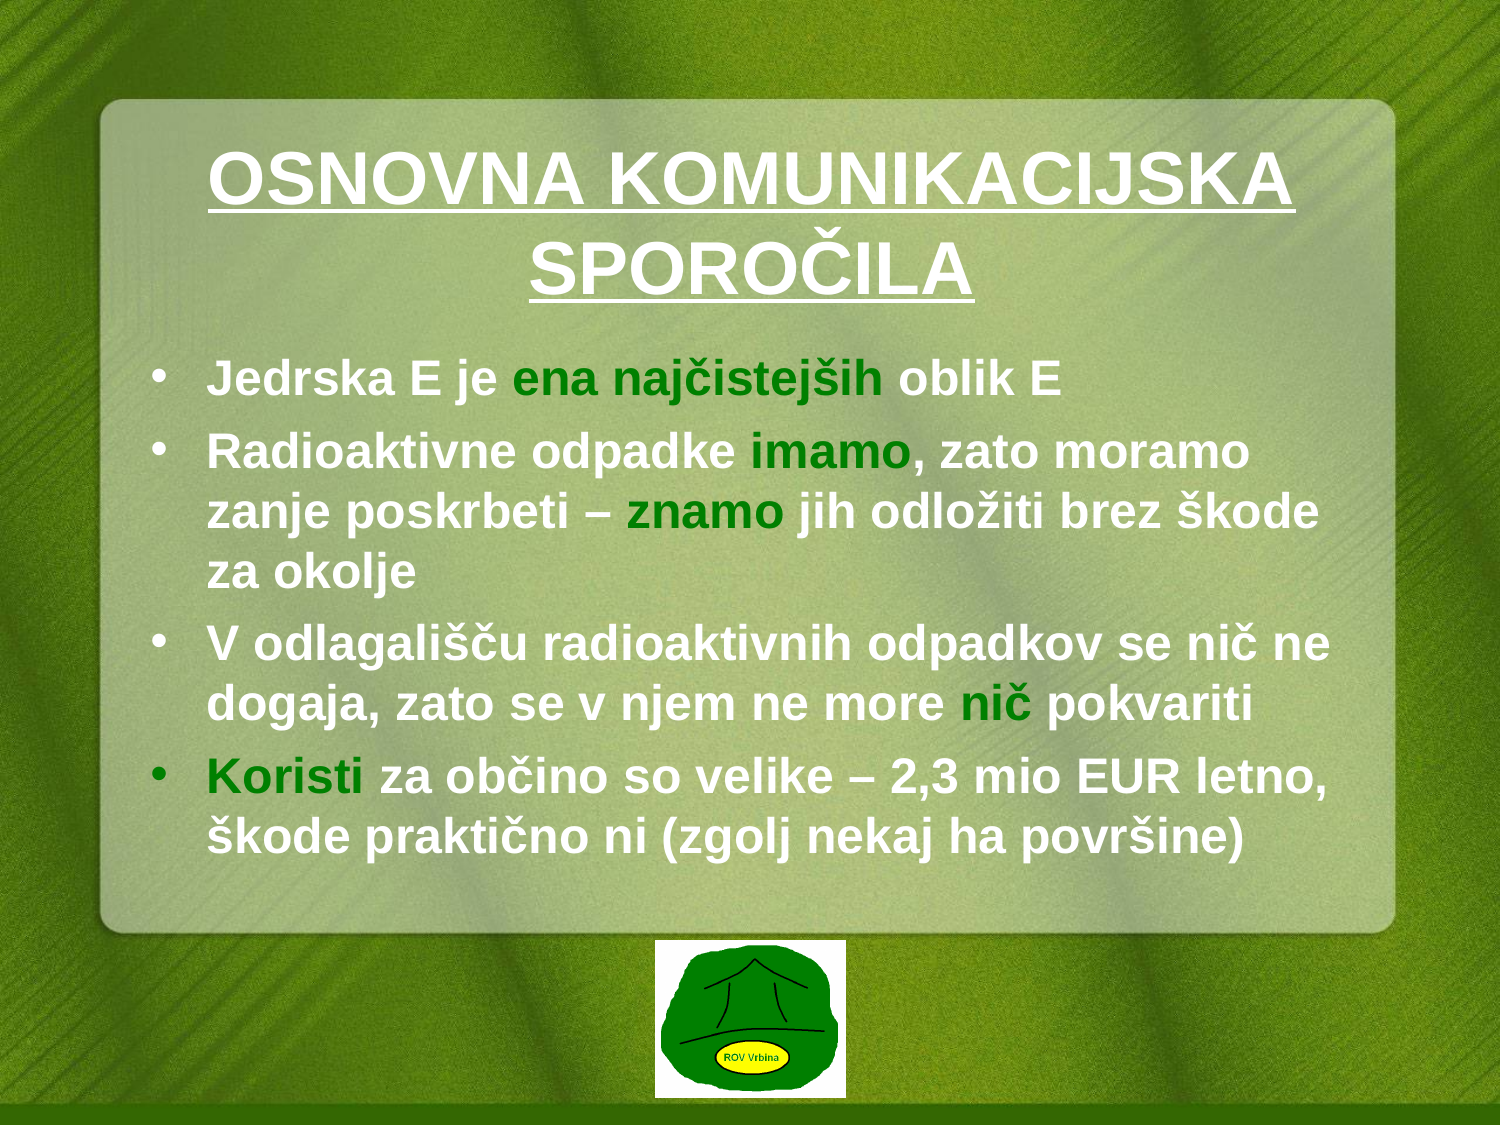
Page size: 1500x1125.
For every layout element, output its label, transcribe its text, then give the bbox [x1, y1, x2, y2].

text_box OSNOVNA KOMUNIKACIJSKA SPOROČILA [76, 137, 1427, 303]
picture [655, 940, 846, 1098]
text_box Jedrska E je ena najčistejših oblik E Radioaktivne odpadke imamo, zato moramo zanje poskrbeti – znamo jih odložiti brez škode za okolje V odlagališču radioaktivnih odpadkov se nič ne dogaja, zato se v njem ne more nič pokvariti Koristi za občino so velike – 2,3 mio EUR letno, škode praktično ni (zgolj nekaj ha površine) [135, 338, 1365, 905]
text_box [0, 0, 1500, 1125]
